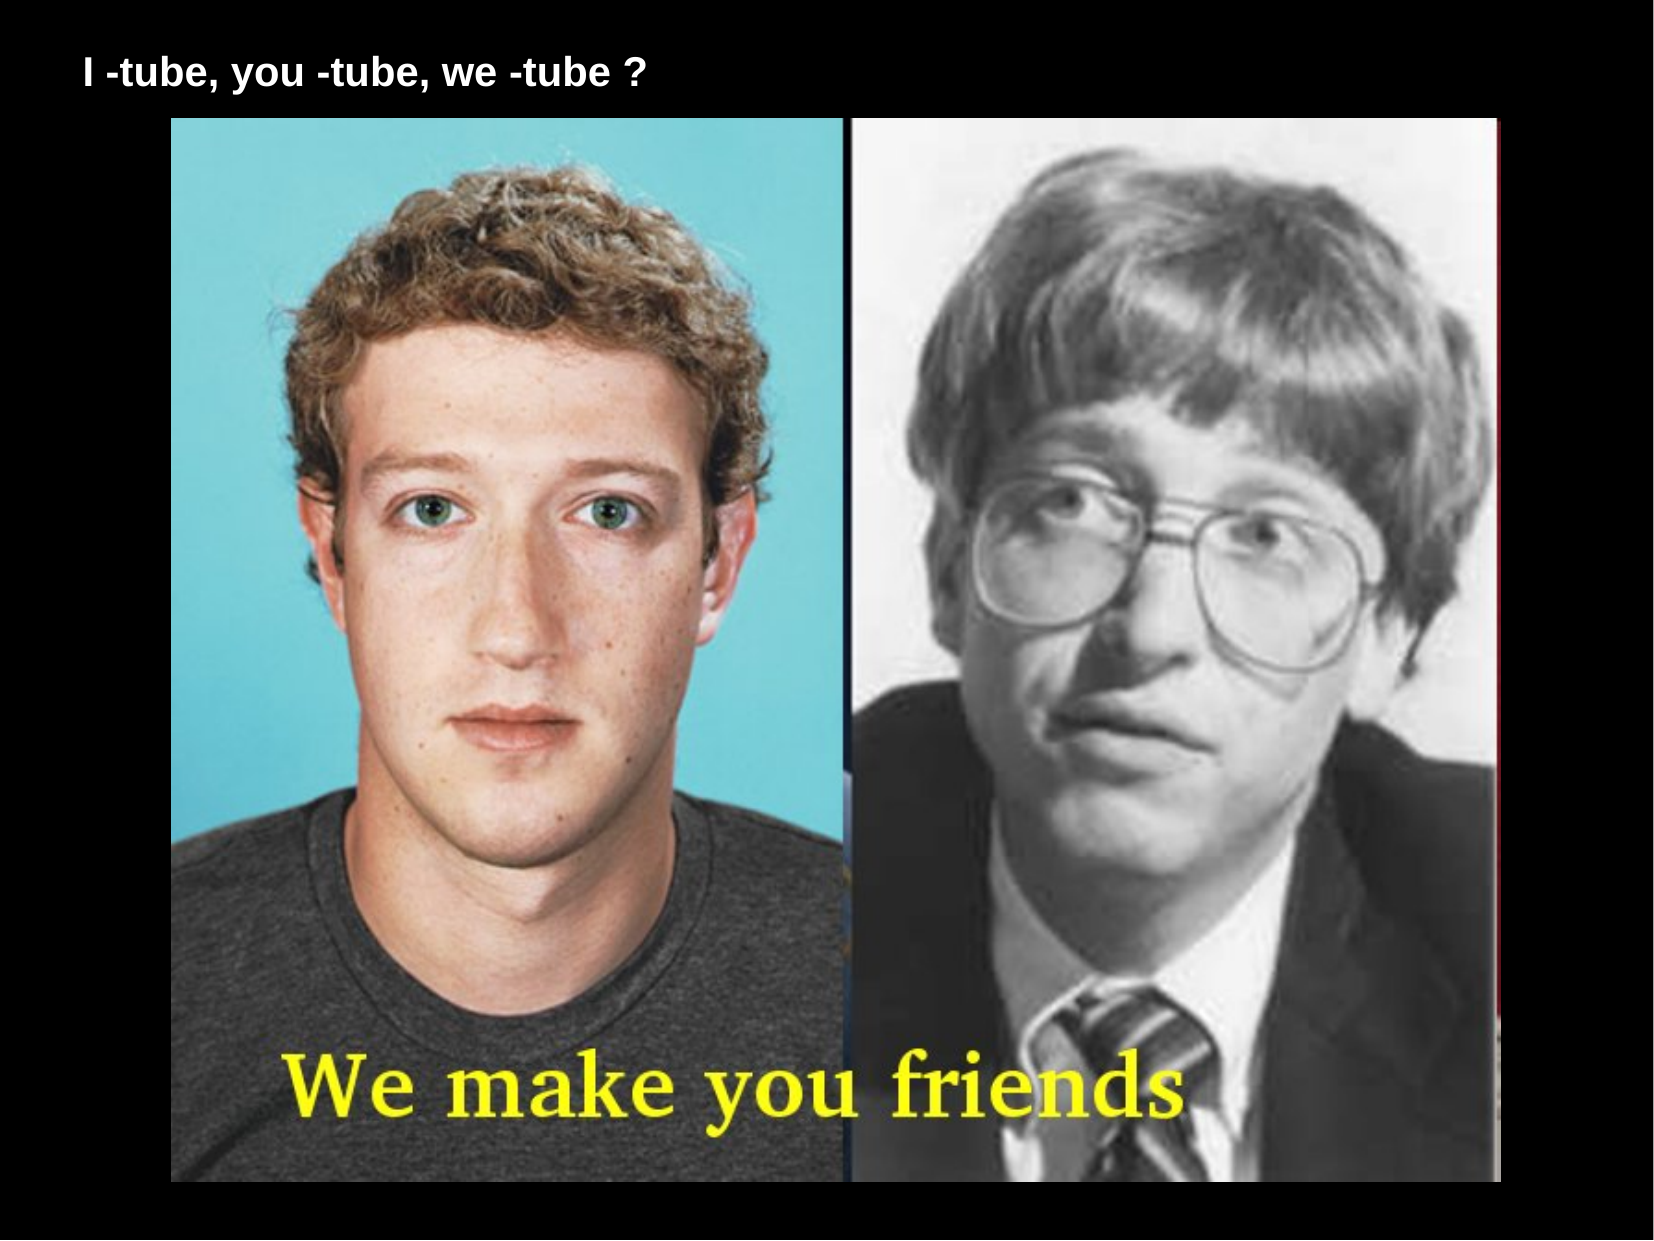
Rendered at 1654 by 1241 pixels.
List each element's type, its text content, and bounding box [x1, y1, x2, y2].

title I -tube, you -tube, we -tube ? [82, 31, 1571, 275]
picture [171, 118, 1501, 1182]
